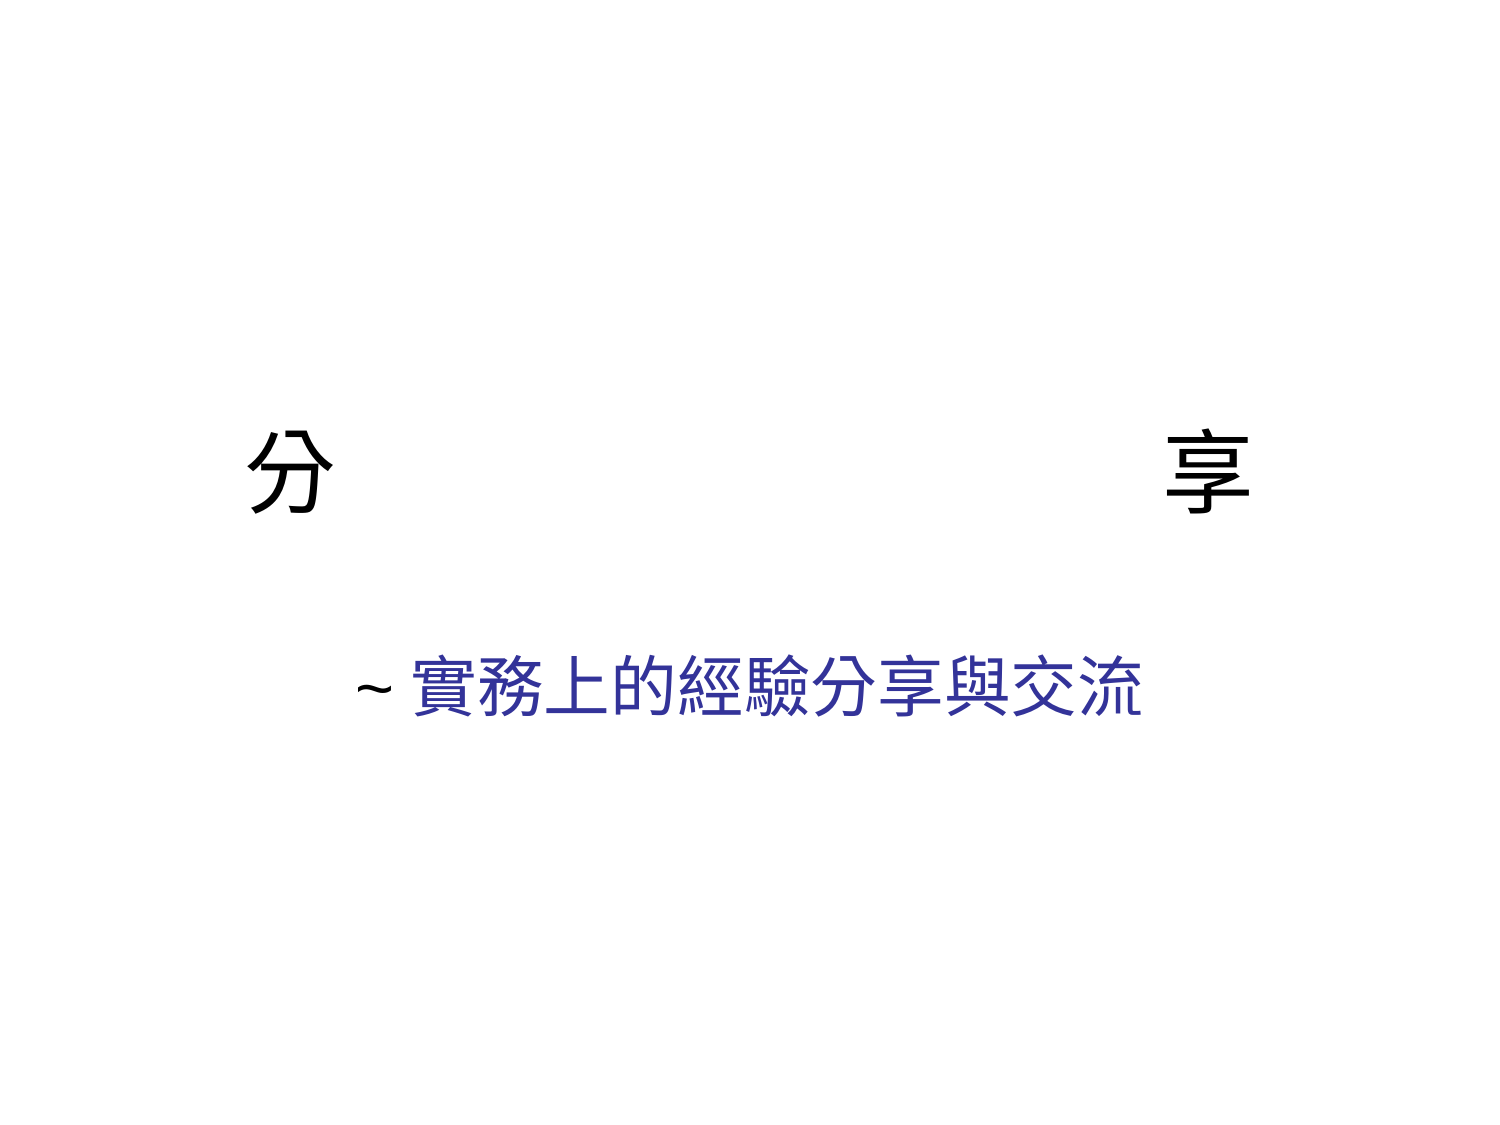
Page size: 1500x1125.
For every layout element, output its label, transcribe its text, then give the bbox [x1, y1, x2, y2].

title 分 享 [112, 349, 1388, 591]
text_box ~實務上的經驗分享與交流 [225, 637, 1276, 926]
